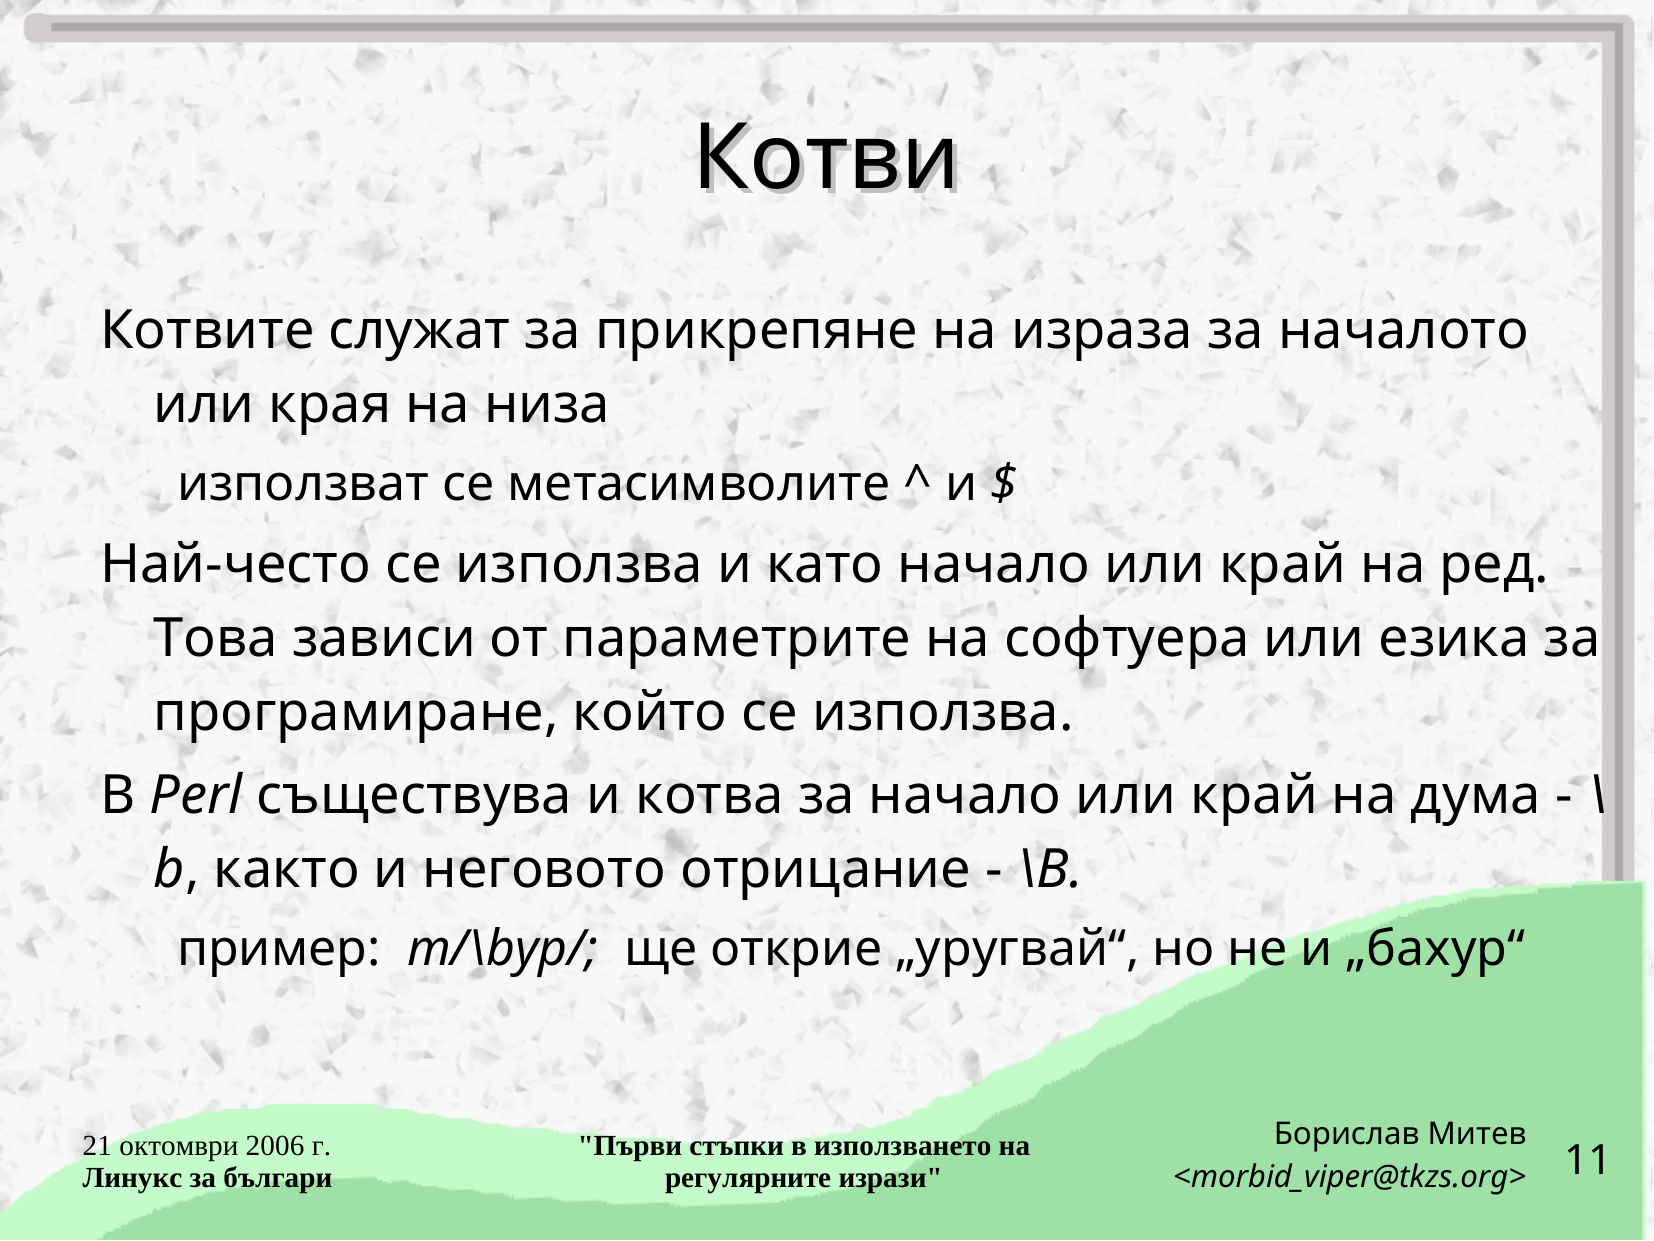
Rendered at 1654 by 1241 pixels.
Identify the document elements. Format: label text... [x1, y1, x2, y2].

list Котвите служат за прикрепяне на израза за началото или края на низа използват се метасимволите ^ и $ Най-често се използва и като начало или край на ред. Това зависи от параметрите на софтуера или езика за програмиране, който се използва. В Perl съществува и котва за начало или край на дума - \b, както и неговото отрицание - \B. пример: m/\bур/; ще открие „уругвай“, но не и „бахур“ [82, 290, 1613, 1109]
title Котви [82, 49, 1571, 257]
picture [0, 0, 1654, 1240]
